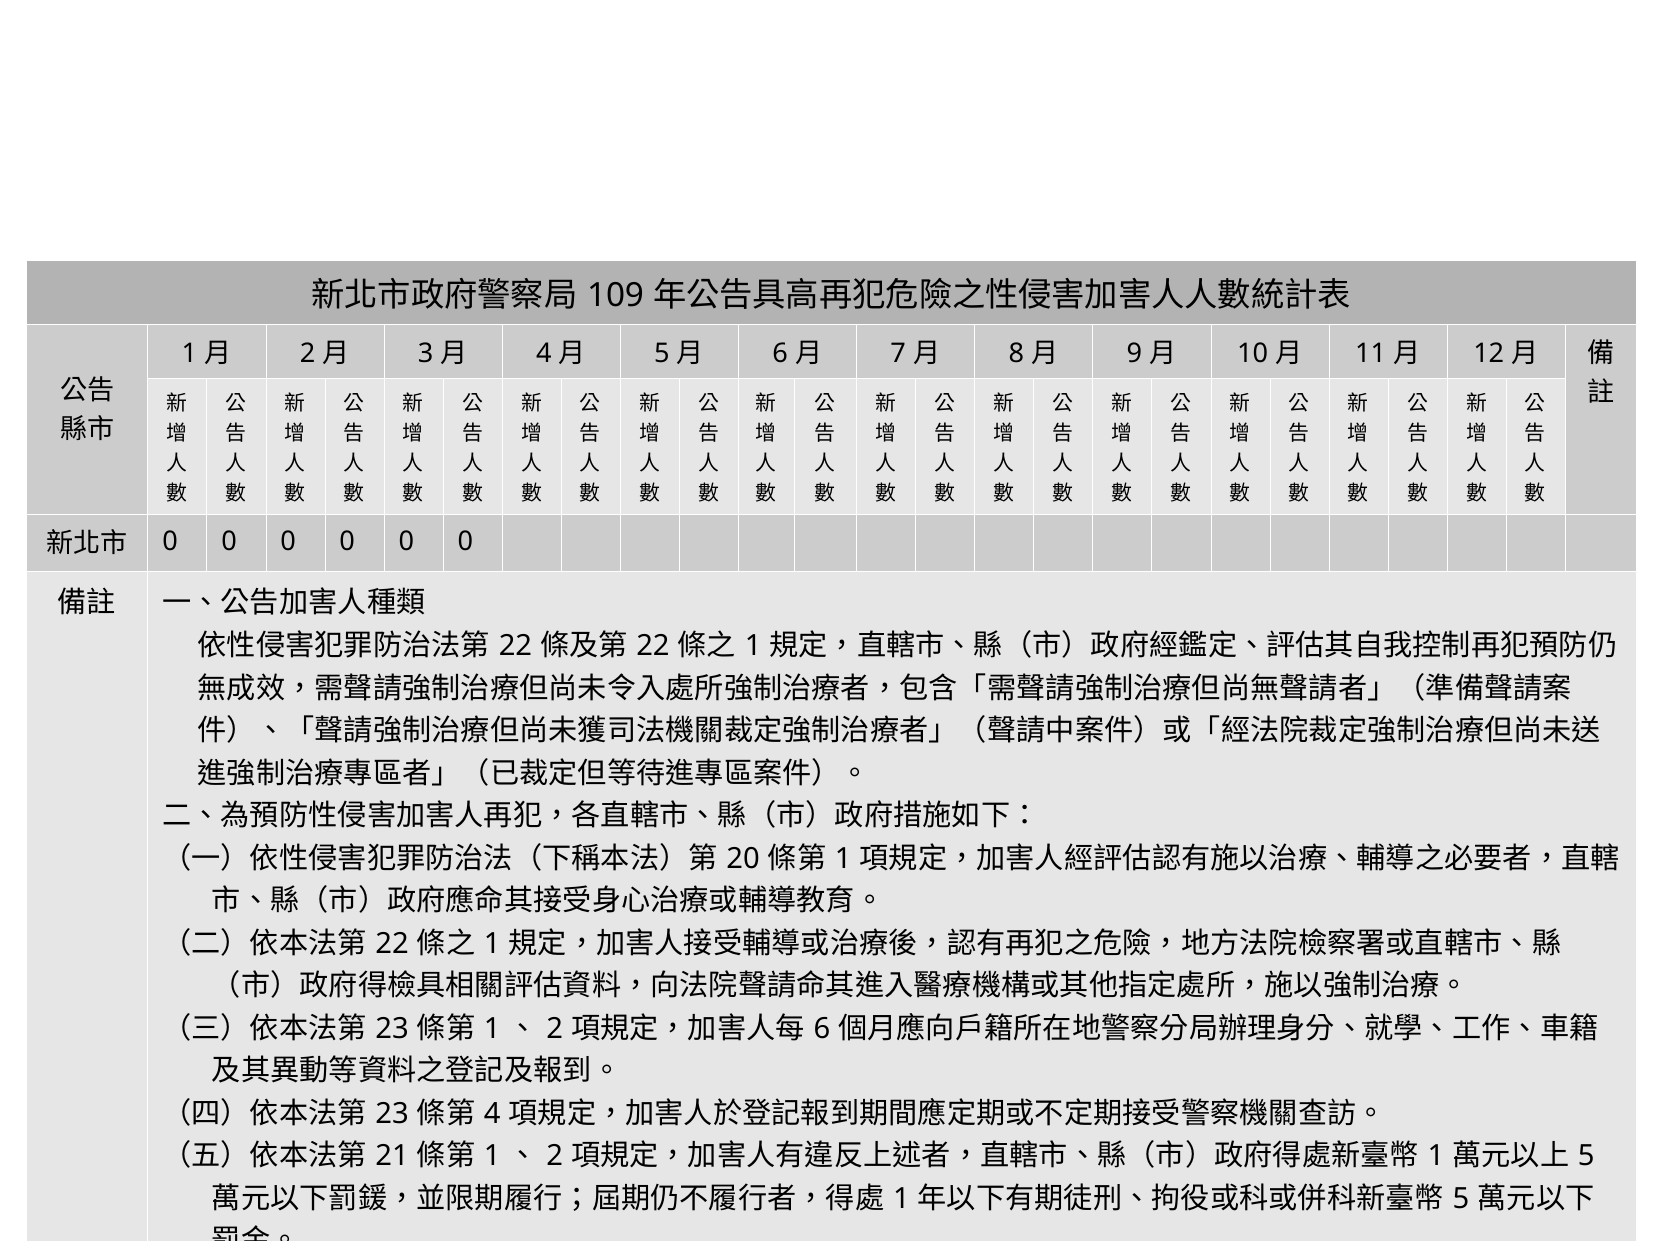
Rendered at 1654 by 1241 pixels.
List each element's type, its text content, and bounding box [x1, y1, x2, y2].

table_cell 公告人數 [1152, 379, 1211, 514]
table_cell [562, 515, 620, 571]
table_cell [795, 515, 856, 571]
table_cell 10月 [1212, 325, 1329, 378]
table_cell [503, 515, 561, 571]
table_cell 公告人數 [1034, 379, 1092, 514]
table_cell 新增人數 [621, 379, 679, 514]
table_cell [739, 515, 794, 571]
table_cell 12月 [1448, 325, 1565, 378]
table_cell 0 [385, 515, 443, 571]
table_cell 新增人數 [1093, 379, 1151, 514]
table_cell 公告人數 [326, 379, 384, 514]
table_cell [1152, 515, 1211, 571]
table_cell 新增人數 [148, 379, 206, 514]
table_cell 4月 [503, 325, 620, 378]
table_cell 新增人數 [385, 379, 443, 514]
table_cell 11月 [1330, 325, 1447, 378]
table_cell 公告人數 [207, 379, 266, 514]
table_cell [1093, 515, 1151, 571]
table_cell 公告人數 [562, 379, 620, 514]
table_cell 公告人數 [680, 379, 738, 514]
table_cell 公告人數 [916, 379, 974, 514]
table_cell 9月 [1093, 325, 1211, 378]
table_cell 新增人數 [1212, 379, 1270, 514]
table_cell 3月 [385, 325, 502, 378]
table_cell 新北市 [27, 515, 147, 571]
table_cell [975, 515, 1033, 571]
table_cell 新增人數 [739, 379, 794, 514]
table_cell [1448, 515, 1506, 571]
table_cell 0 [207, 515, 266, 571]
table_cell 6月 [739, 325, 856, 378]
table_cell 新增人數 [1448, 379, 1506, 514]
table_cell 公告人數 [444, 379, 502, 514]
table_cell [1212, 515, 1270, 571]
table_cell 新增人數 [857, 379, 915, 514]
table_cell 新增人數 [975, 379, 1033, 514]
table_cell 備註 [1566, 325, 1636, 514]
table_cell 0 [326, 515, 384, 571]
table_cell 公告人數 [1389, 379, 1447, 514]
table_cell [857, 515, 915, 571]
table_cell 2月 [267, 325, 384, 378]
table_cell [1389, 515, 1447, 571]
table_cell 0 [444, 515, 502, 571]
table_cell [621, 515, 679, 571]
table_cell 5月 [621, 325, 738, 378]
table_cell 新增人數 [267, 379, 325, 514]
table_cell [1271, 515, 1329, 571]
table_cell 一、公告加害人種類 依性侵害犯罪防治法第22條及第22條之1規定，直轄市、縣（市）政府經鑑定、評估其自我控制再犯預防仍無成效，需聲請強制治療但尚未令入處所強制治療者，包含「需聲請強制治療但尚無聲請者」（準備聲請案件）、「聲請強制治療但尚未獲司法機關裁定強制治療者」（聲請中案件）或「經法院裁定強制治療但尚未送進強制治療專區者」（已裁定但等待進專區案件）。 二、為預防性侵害加害人再犯，各直轄市、縣（市）政府措施如下： （一）依性侵害犯罪防治法（下稱本法）第20條第1項規定，加害人經評估認有施以治療、輔導之必要者，直轄市、縣（市）政府應命其接受身心治療或輔導教育。 （二）依本法第22條之1規定，加害人接受輔導或治療後，認有再犯之危險，地方法院檢察署或直轄市、縣（市）政府得檢具相關評估資料，向法院聲請命其進入醫療機構或其他指定處所，施以強制治療。 （三）依本法第23條第1、2項規定，加害人每6個月應向戶籍所在地警察分局辦理身分、就學、工作、車籍及其異動等資料之登記及報到。 （四）依本法第23條第4項規定，加害人於登記報到期間應定期或不定期接受警察機關查訪。 （五）依本法第21條第1、2項規定，加害人有違反上述者，直轄市、縣（市）政府得處新臺幣1萬元以上5萬元以下罰鍰，並限期履行；屆期仍不履行者，得處1年以下有期徒刑、拘役或科或併科新臺幣5萬元以下罰金。 （六）請留意周遭環境，發現可疑人、事、物，請儘速報警，以確保自身安全。 [148, 572, 1636, 1241]
table_cell 公告人數 [1507, 379, 1565, 514]
table_cell [916, 515, 974, 571]
table_cell 8月 [975, 325, 1092, 378]
table_cell 公告人數 [1271, 379, 1329, 514]
table_header 新北市政府警察局109年公告具高再犯危險之性侵害加害人人數統計表 [27, 261, 1636, 324]
table_cell 0 [148, 515, 206, 571]
table_cell 1月 [148, 325, 266, 378]
table_cell [1507, 515, 1565, 571]
table_cell 7月 [857, 325, 974, 378]
table_cell [1330, 515, 1388, 571]
table_cell 0 [267, 515, 325, 571]
table_cell [680, 515, 738, 571]
table_cell 公告人數 [795, 379, 856, 514]
table_cell 備註 [27, 572, 147, 1241]
table_cell 新增人數 [1330, 379, 1388, 514]
table_cell 新增人數 [503, 379, 561, 514]
table_cell [1034, 515, 1092, 571]
table_cell [1566, 515, 1636, 571]
table_cell 公告 縣市 [27, 325, 147, 514]
